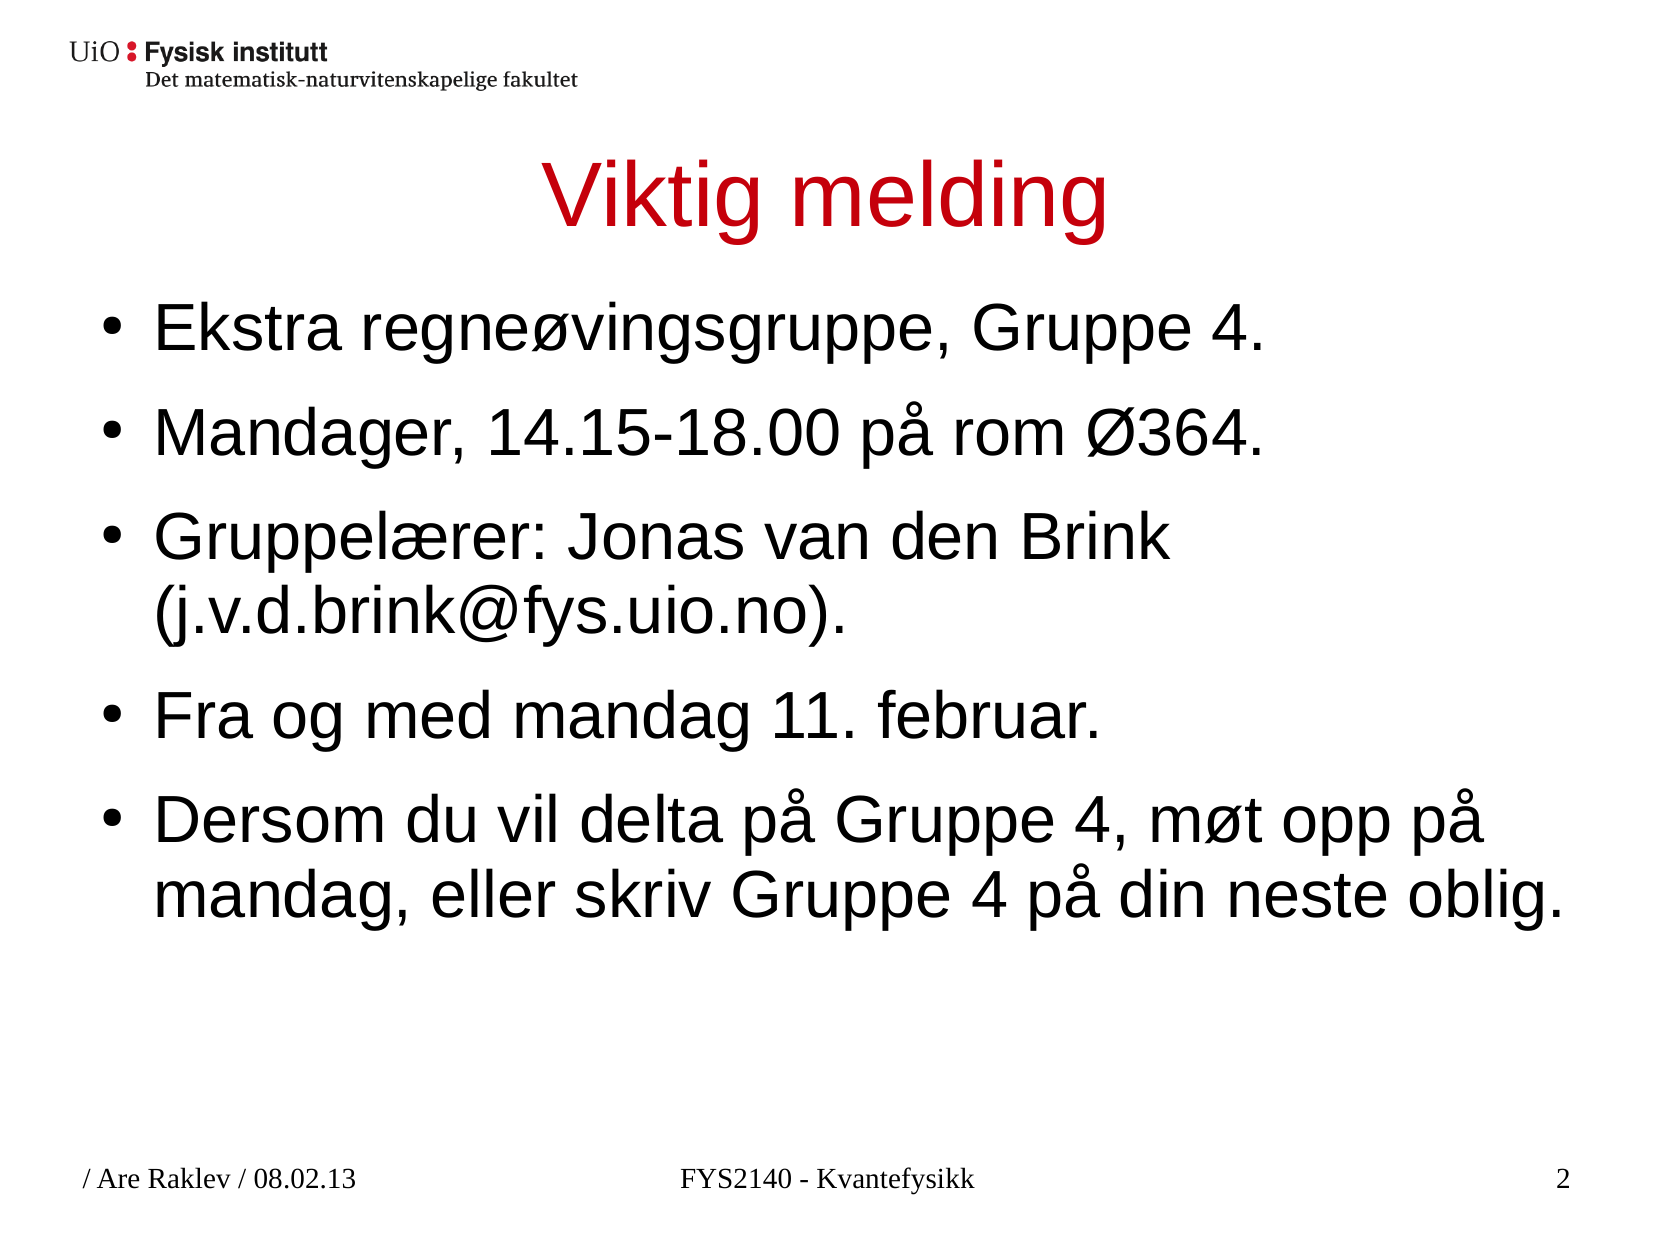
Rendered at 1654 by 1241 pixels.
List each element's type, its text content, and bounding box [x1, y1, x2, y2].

list Ekstra regneøvingsgruppe, Gruppe 4. Mandager, 14.15-18.00 på rom Ø364. Gruppelærer: Jonas van den Brink (j.v.d.brink@fys.uio.no). Fra og med mandag 11. februar. Dersom du vil delta på Gruppe 4, møt opp på mandag, eller skriv Gruppe 4 på din neste oblig. [82, 290, 1613, 1094]
title Viktig melding [82, 90, 1571, 290]
picture [68, 37, 581, 93]
